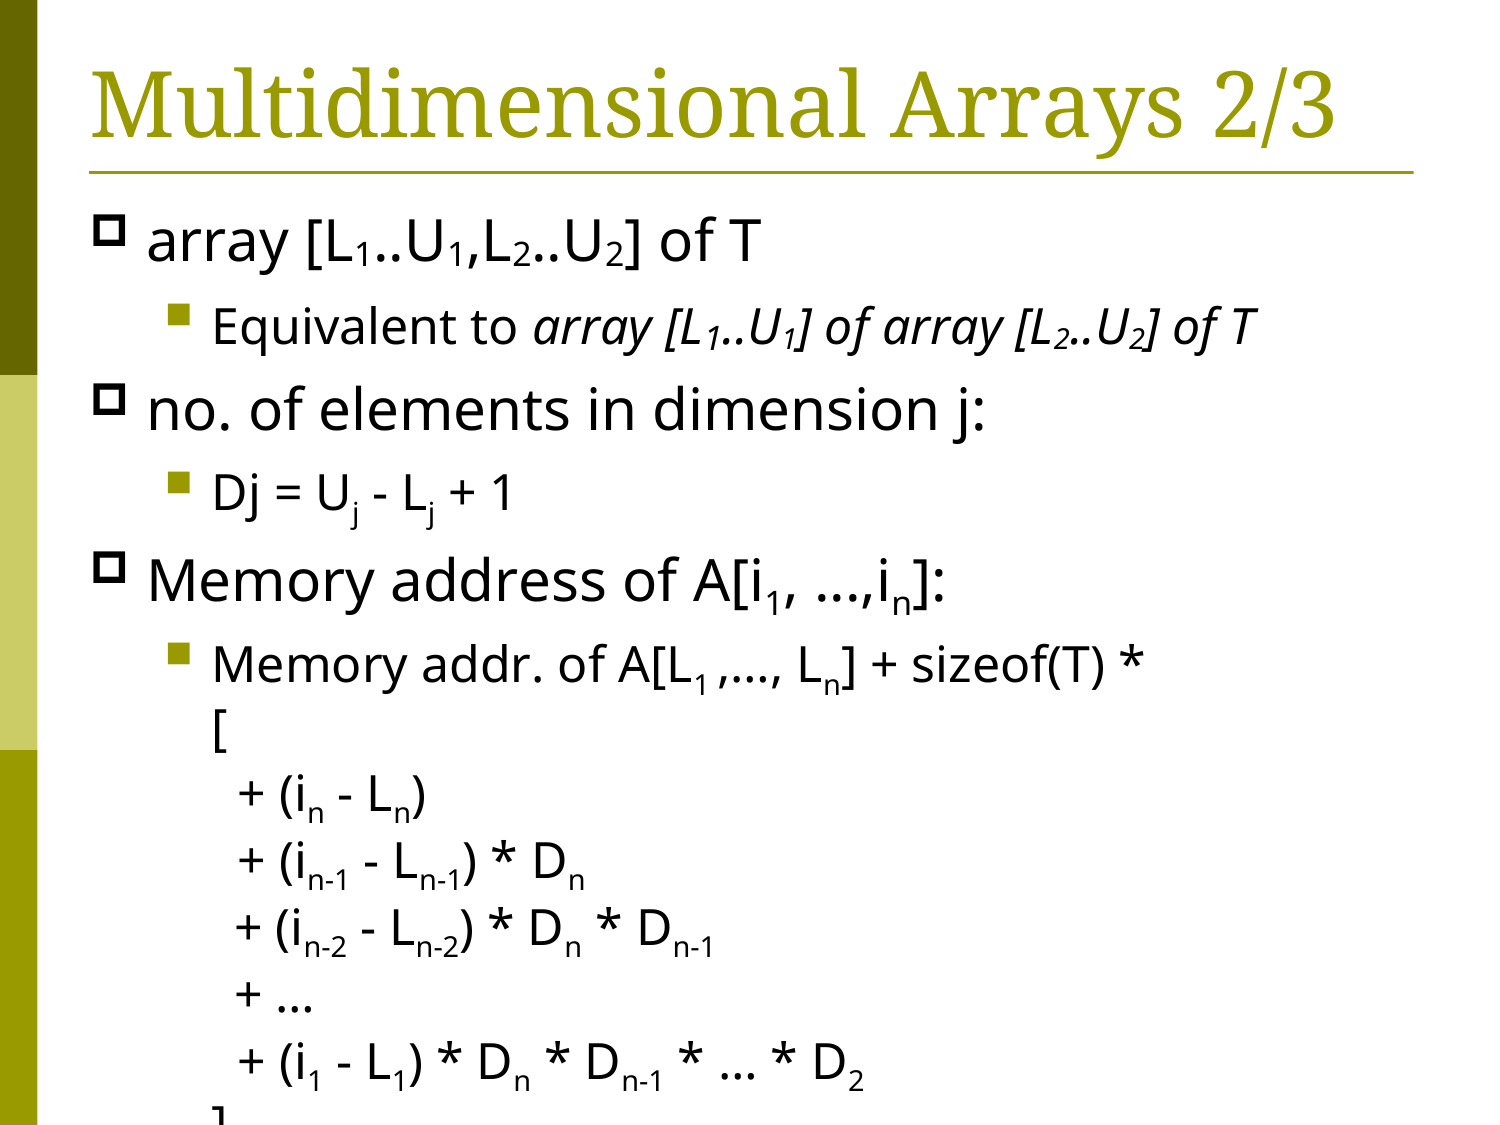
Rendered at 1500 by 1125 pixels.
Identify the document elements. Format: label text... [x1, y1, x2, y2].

list array [L1..U1,L2..U2] of T Equivalent to array [L1..U1] of array [L2..U2] of T no. of elements in dimension j: Dj = Uj - Lj + 1 Memory address of A[i1, ...,in]: Memory addr. of A[L1 ,…, Ln] + sizeof(T) * [ + (in - Ln) + (in-1 - Ln-1) * Dn + (in-2 - Ln-2) * Dn * Dn-1 + … + (i1 - L1) * Dn * Dn-1 * … * D2 ] [75, 196, 1426, 1091]
title Multidimensional Arrays 2/3 [75, 45, 1426, 173]
